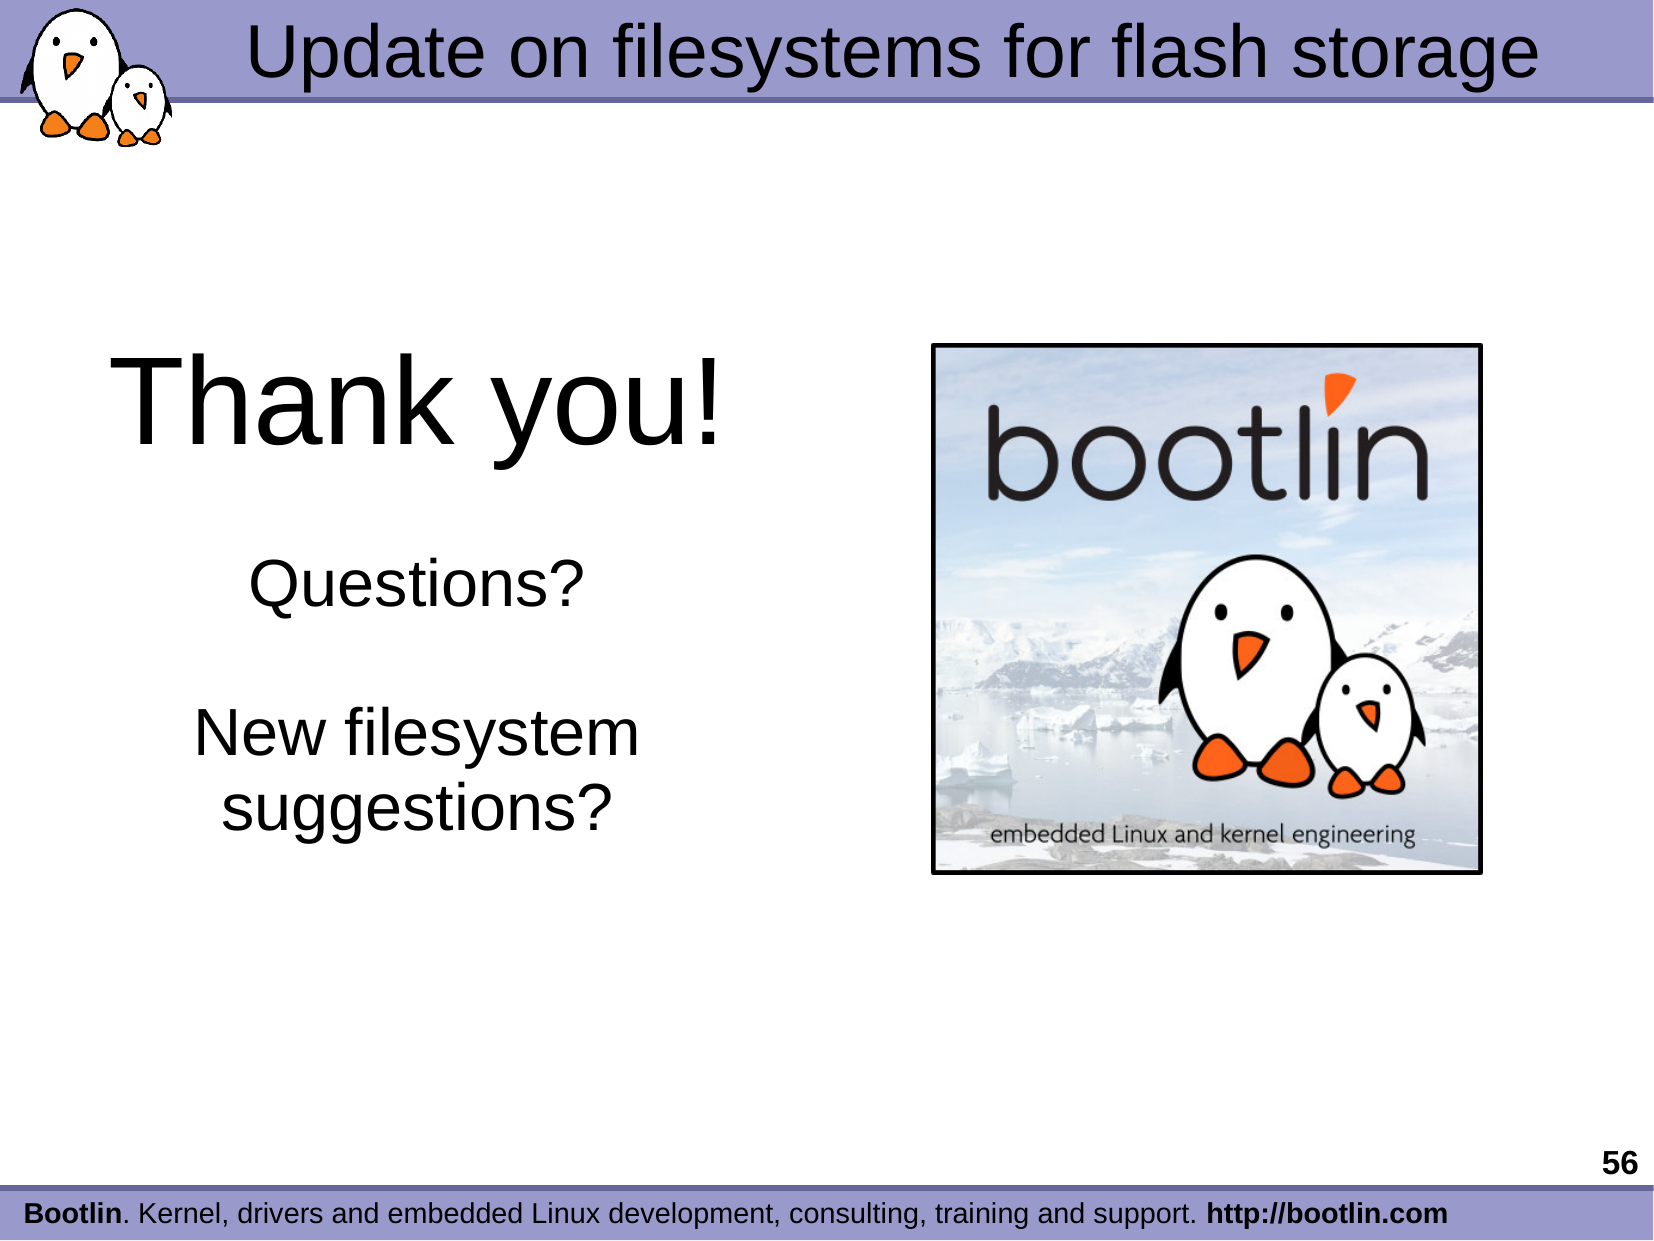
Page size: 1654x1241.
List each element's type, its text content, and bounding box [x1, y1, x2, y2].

picture [931, 343, 1483, 875]
subtitle Thank you! Questions? New filesystem suggestions? [76, 163, 759, 1013]
title Update on filesystems for flash storage [178, 5, 1631, 97]
picture [20, 8, 172, 147]
